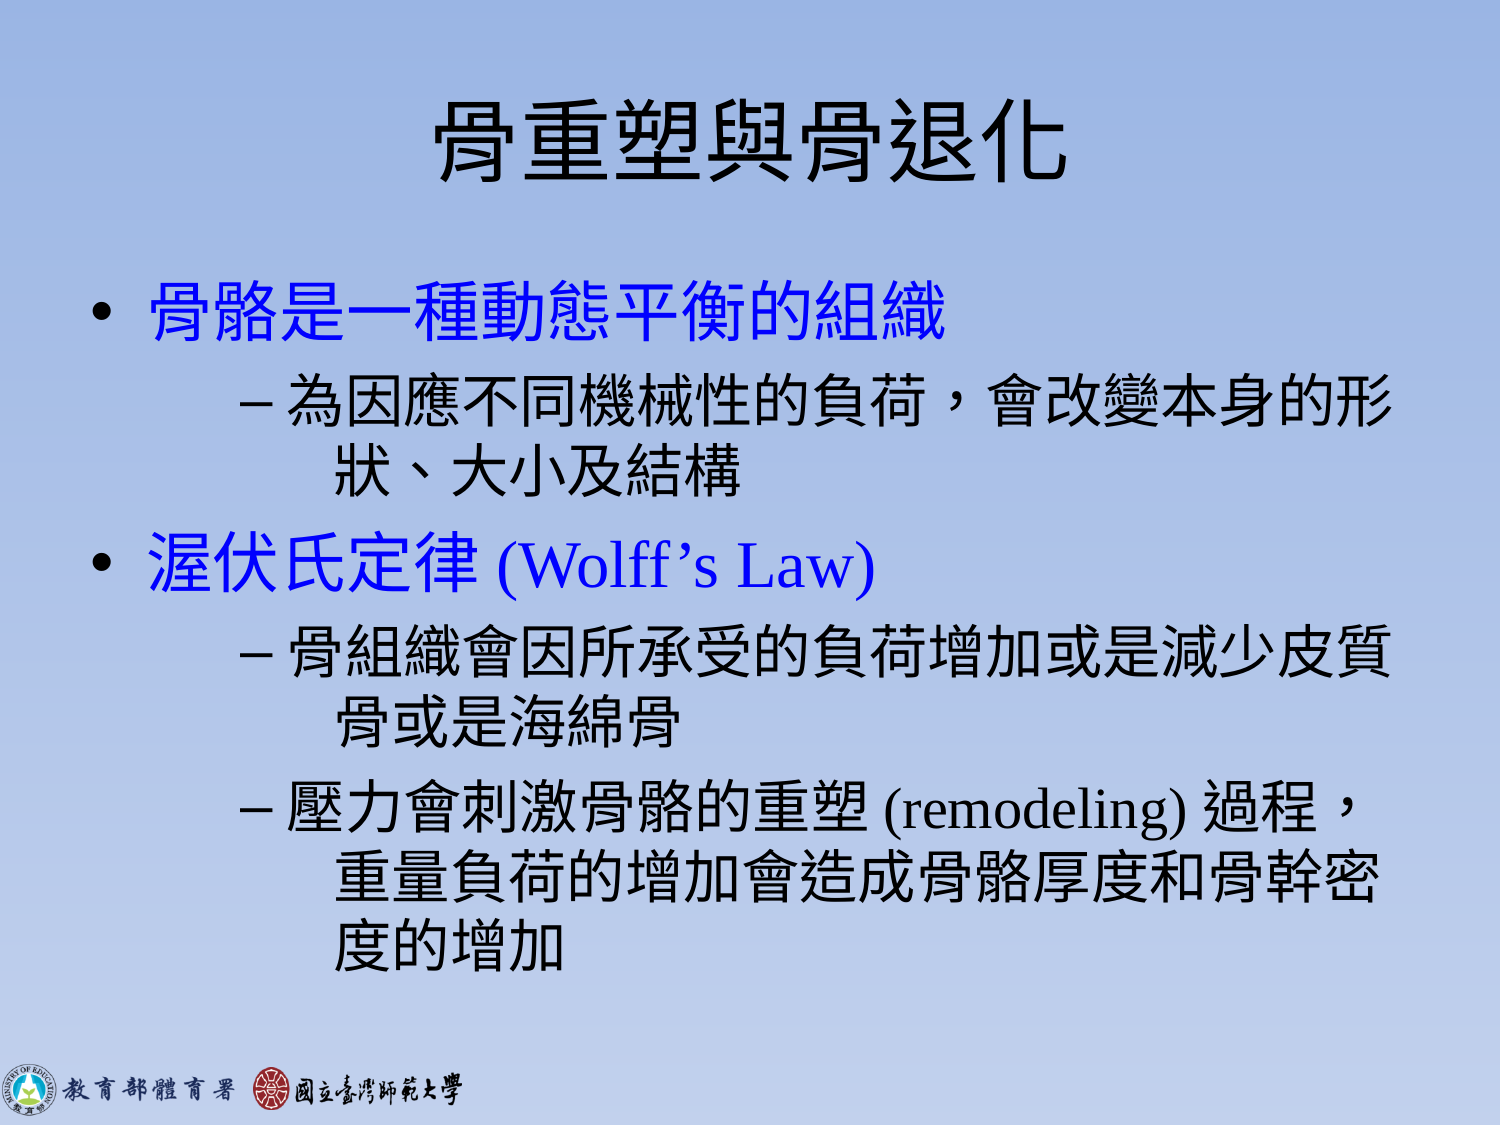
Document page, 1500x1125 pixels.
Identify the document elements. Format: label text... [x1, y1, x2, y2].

list 骨骼是一種動態平衡的組織 為因應不同機械性的負荷，會改變本身的形狀、大小及結構 渥伏氏定律(Wolff’s Law) 骨組織會因所承受的負荷增加或是減少皮質骨或是海綿骨 壓力會刺激骨骼的重塑(remodeling)過程，重量負荷的增加會造成骨骼厚度和骨幹密度的增加 [75, 262, 1426, 1005]
title 骨重塑與骨退化 [75, 45, 1426, 233]
